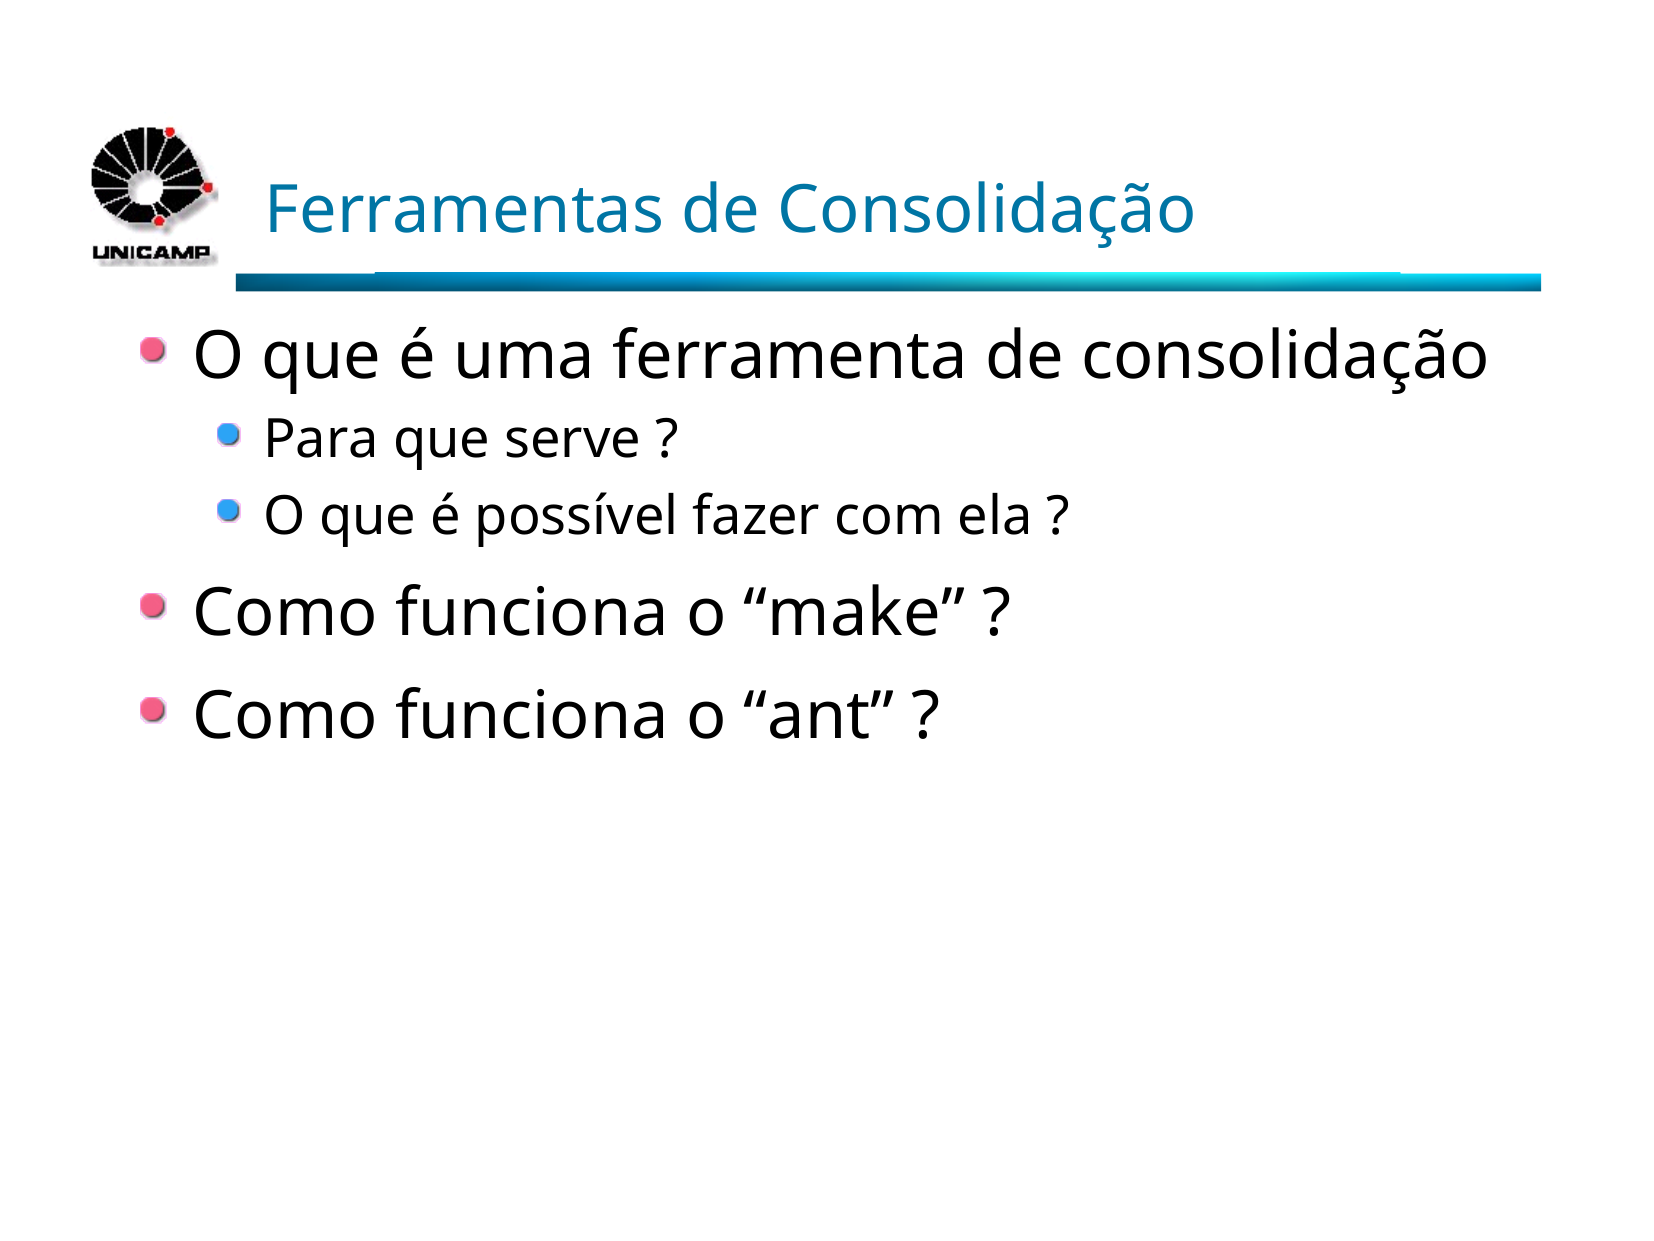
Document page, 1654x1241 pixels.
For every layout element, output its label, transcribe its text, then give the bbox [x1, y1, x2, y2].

list O que é uma ferramenta de consolidação Para que serve ? O que é possível fazer com ela ? Como funciona o “make” ? Como funciona o “ant” ? [121, 309, 1534, 1167]
title Ferramentas de Consolidação [264, 57, 1534, 250]
picture [125, 272, 1654, 295]
